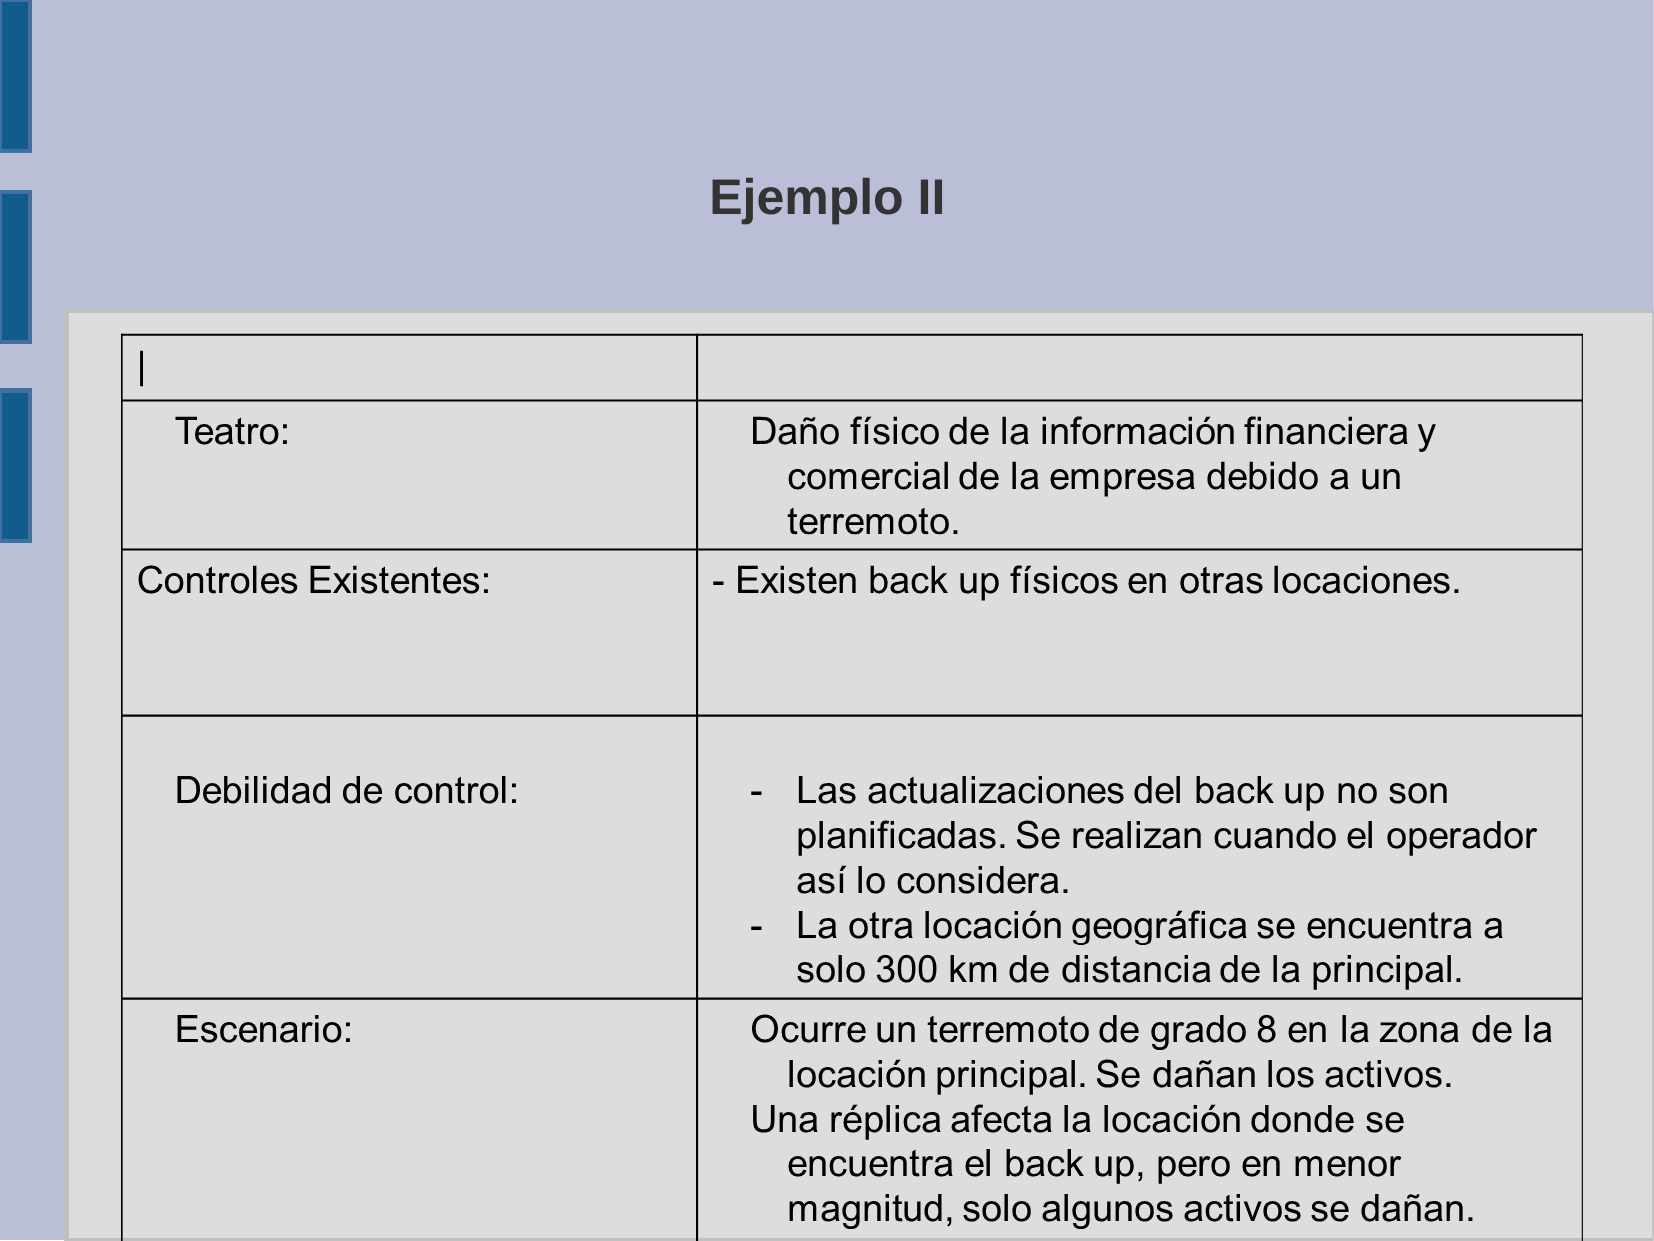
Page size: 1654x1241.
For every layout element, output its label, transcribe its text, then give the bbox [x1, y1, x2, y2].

title Ejemplo II [121, 91, 1534, 299]
picture [121, 330, 1583, 1241]
